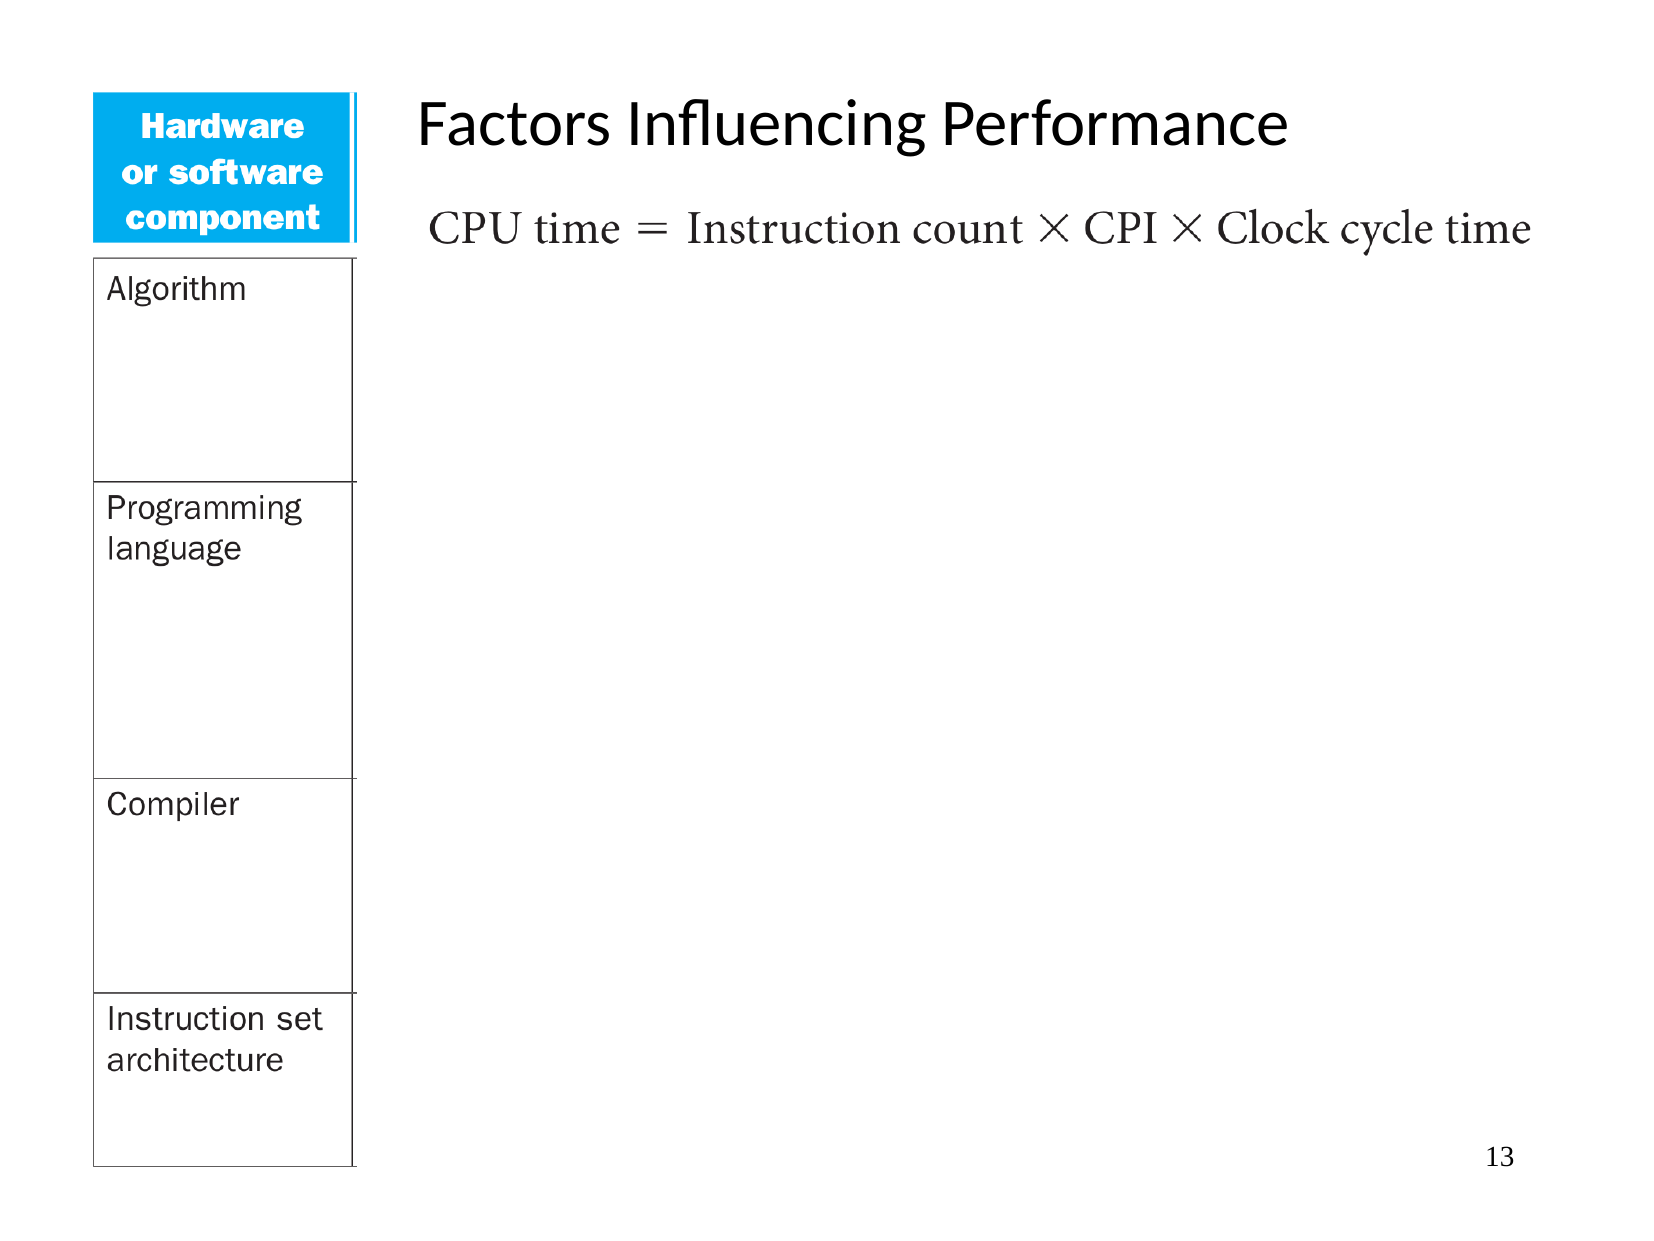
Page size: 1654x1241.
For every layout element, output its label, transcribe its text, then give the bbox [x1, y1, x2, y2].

picture [75, 74, 357, 1174]
slide_number <number> [1185, 1129, 1530, 1213]
picture [412, 187, 1552, 272]
text_box Factors Influencing Performance [402, 71, 1306, 167]
